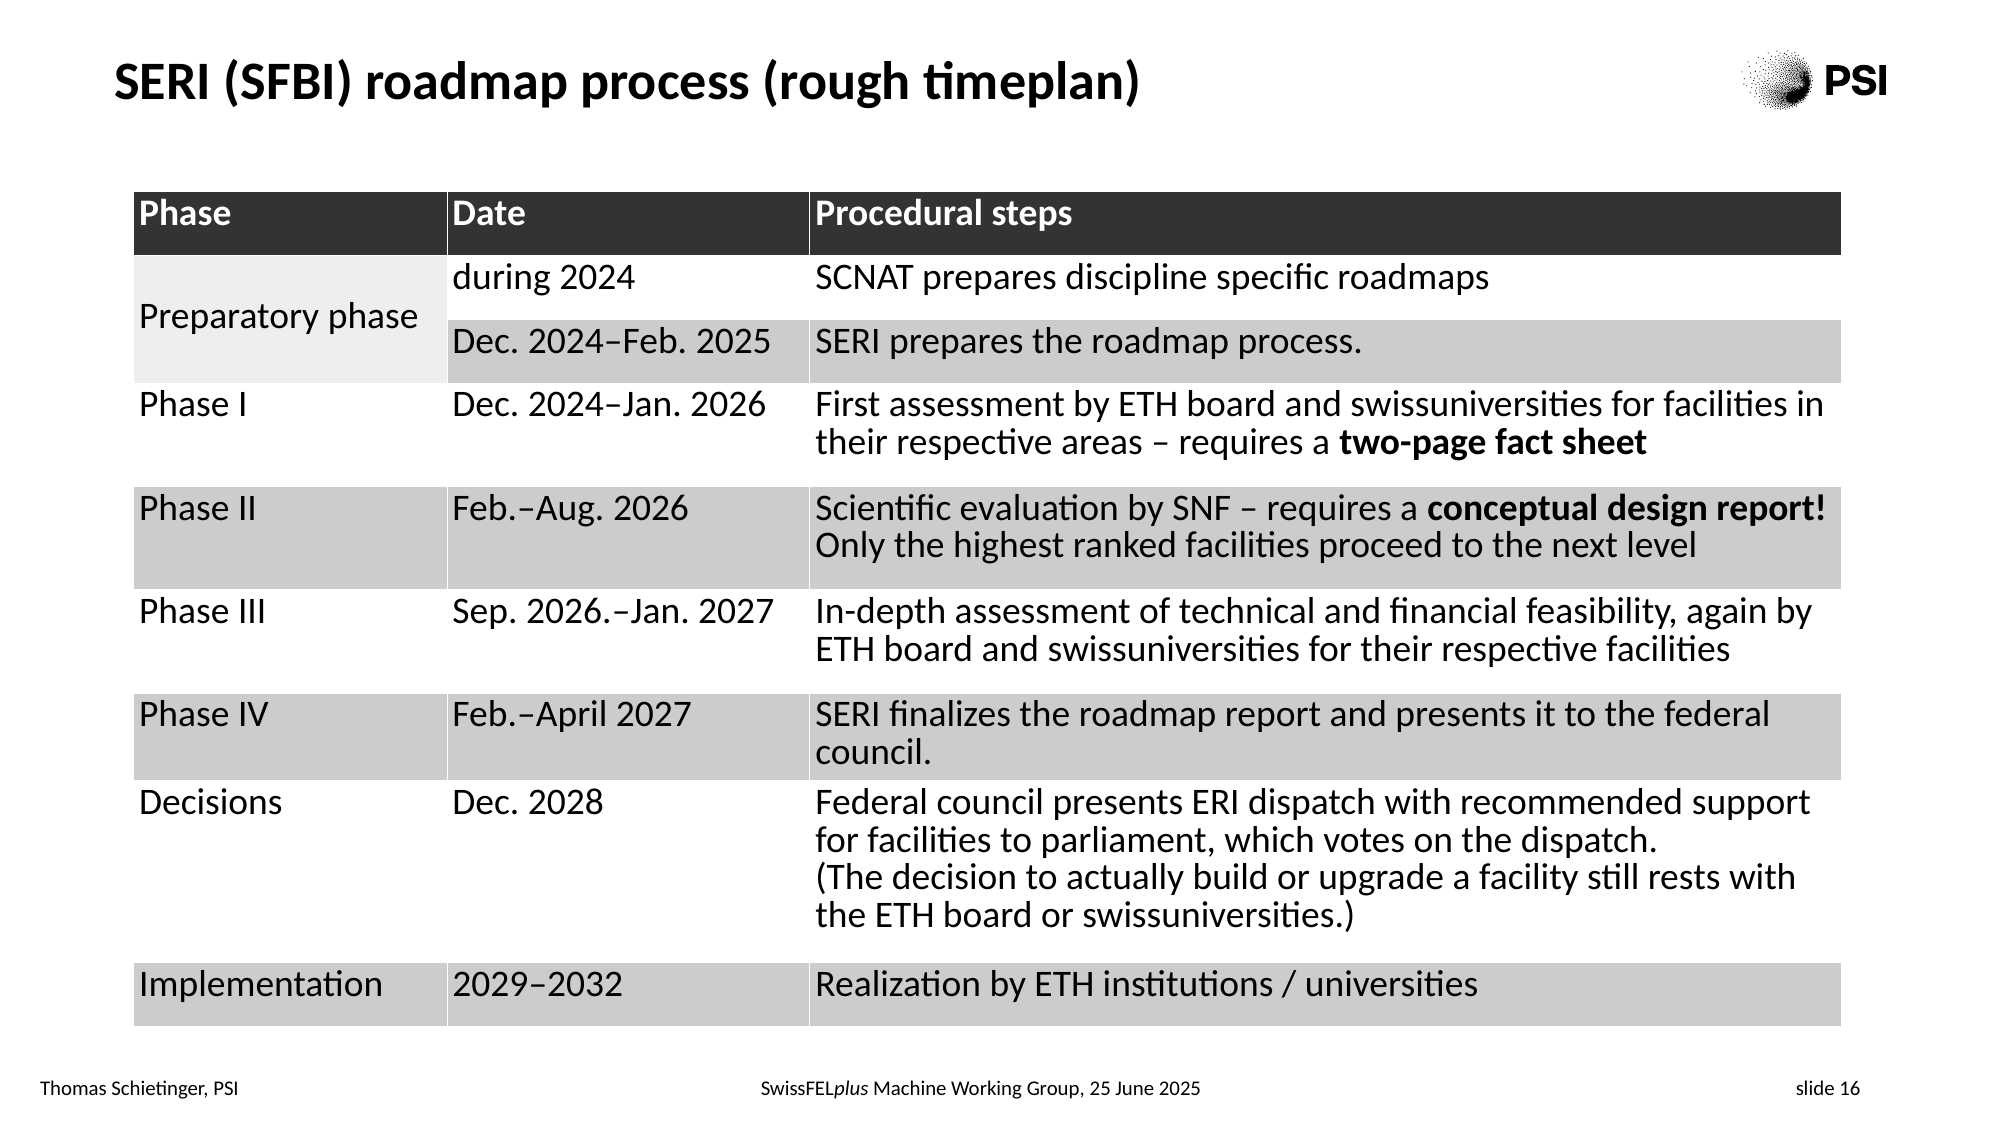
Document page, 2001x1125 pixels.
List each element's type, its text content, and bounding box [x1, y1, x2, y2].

table_cell Feb.–April 2027 [448, 694, 809, 780]
table_cell Scientific evaluation by SNF – requires a conceptual design report! Only the highest ranked facilities proceed to the next level [810, 487, 1841, 589]
table_cell Dec. 2028 [448, 781, 809, 962]
table_cell Feb.–Aug. 2026 [448, 487, 809, 589]
table_cell Implementation [134, 963, 447, 1026]
table_cell First assessment by ETH board and swissuniversities for facilities in their respective areas – requires a two-page fact sheet [810, 384, 1841, 486]
table_cell Sep. 2026.–Jan. 2027 [448, 590, 809, 693]
table_cell Phase I [134, 384, 447, 486]
table_cell 2029–2032 [448, 963, 809, 1026]
table_cell Decisions [134, 781, 447, 962]
table_cell Dec. 2024–Feb. 2025 [448, 320, 809, 383]
table_cell Realization by ETH institutions / universities [810, 963, 1841, 1026]
table_cell In-depth assessment of technical and financial feasibility, again by ETH board and swissuniversities for their respective facilities [810, 590, 1841, 693]
table_header Phase [134, 192, 447, 255]
table_cell SERI prepares the roadmap process. [810, 320, 1841, 383]
table_cell Preparatory phase [134, 256, 447, 383]
table_cell Phase II [134, 487, 447, 589]
table_cell Phase IV [134, 694, 447, 780]
table_header Procedural steps [810, 192, 1841, 255]
table_cell during 2024 [448, 256, 809, 319]
table_cell SCNAT prepares discipline specific roadmaps [810, 256, 1841, 319]
title SERI (SFBI) roadmap process (rough timeplan) [114, 45, 1585, 118]
table_cell Federal council presents ERI dispatch with recommended support for facilities to parliament, which votes on the dispatch. (The decision to actually build or upgrade a facility still rests with the ETH board or swissuniversities.) [810, 781, 1841, 962]
table_cell Phase III [134, 590, 447, 693]
table_header Date [448, 192, 809, 255]
table_cell SERI finalizes the roadmap report and presents it to the federal council. [810, 694, 1841, 780]
table_cell Dec. 2024–Jan. 2026 [448, 384, 809, 486]
